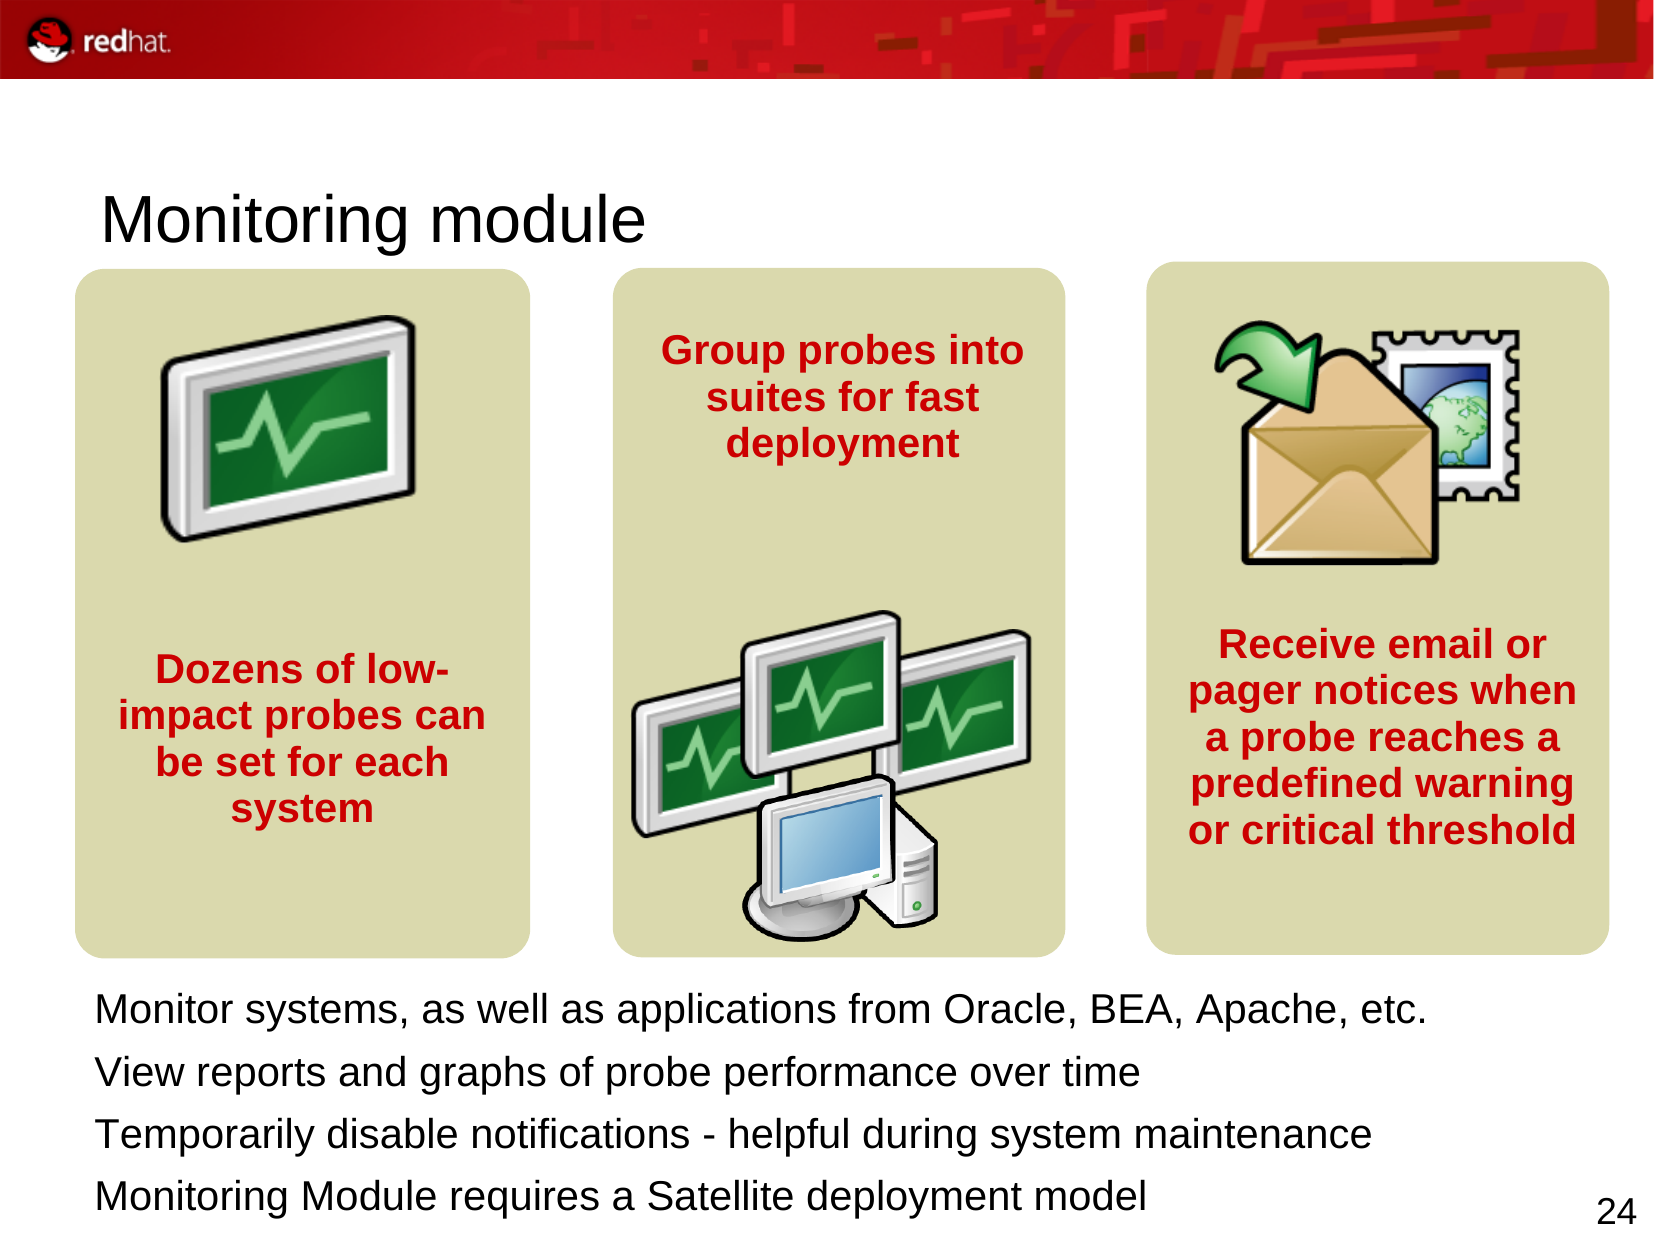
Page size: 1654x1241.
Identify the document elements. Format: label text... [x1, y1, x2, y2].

text_box [1146, 261, 1610, 949]
picture [630, 610, 1042, 942]
title Monitoring module [100, 171, 1506, 267]
picture [0, 0, 1654, 79]
text_box [612, 267, 1066, 319]
text_box [612, 590, 1066, 958]
picture [159, 315, 433, 552]
list Monitor systems, as well as applications from Oracle, BEA, Apache, etc. View reports and graphs of probe performance over time Temporarily disable notifications - helpful during system maintenance Monitoring Module requires a Satellite deployment model [94, 986, 1500, 1223]
text_box Receive email or pager notices when a probe reaches a predefined warning or critical threshold [1158, 613, 1607, 957]
text_box [75, 268, 531, 956]
picture [1214, 320, 1544, 573]
text_box Group probes into suites for fast deployment [606, 319, 1080, 590]
text_box Dozens of low-impact probes can be set for each system [91, 637, 513, 977]
